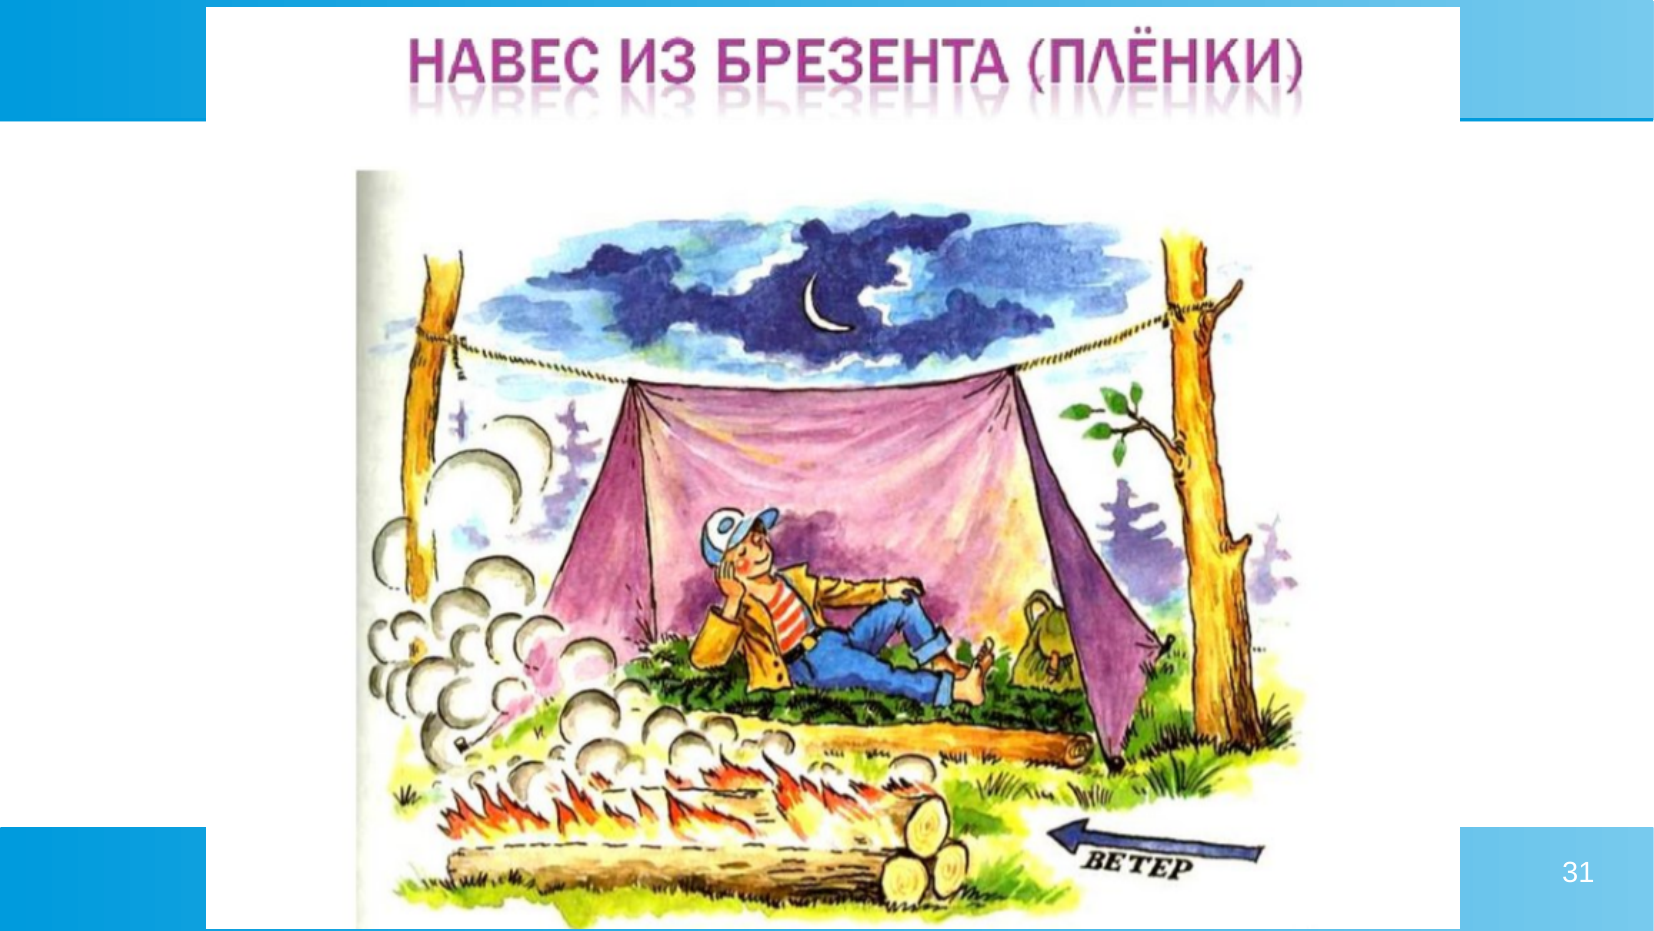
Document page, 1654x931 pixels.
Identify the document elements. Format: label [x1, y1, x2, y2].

picture [206, 7, 1460, 929]
